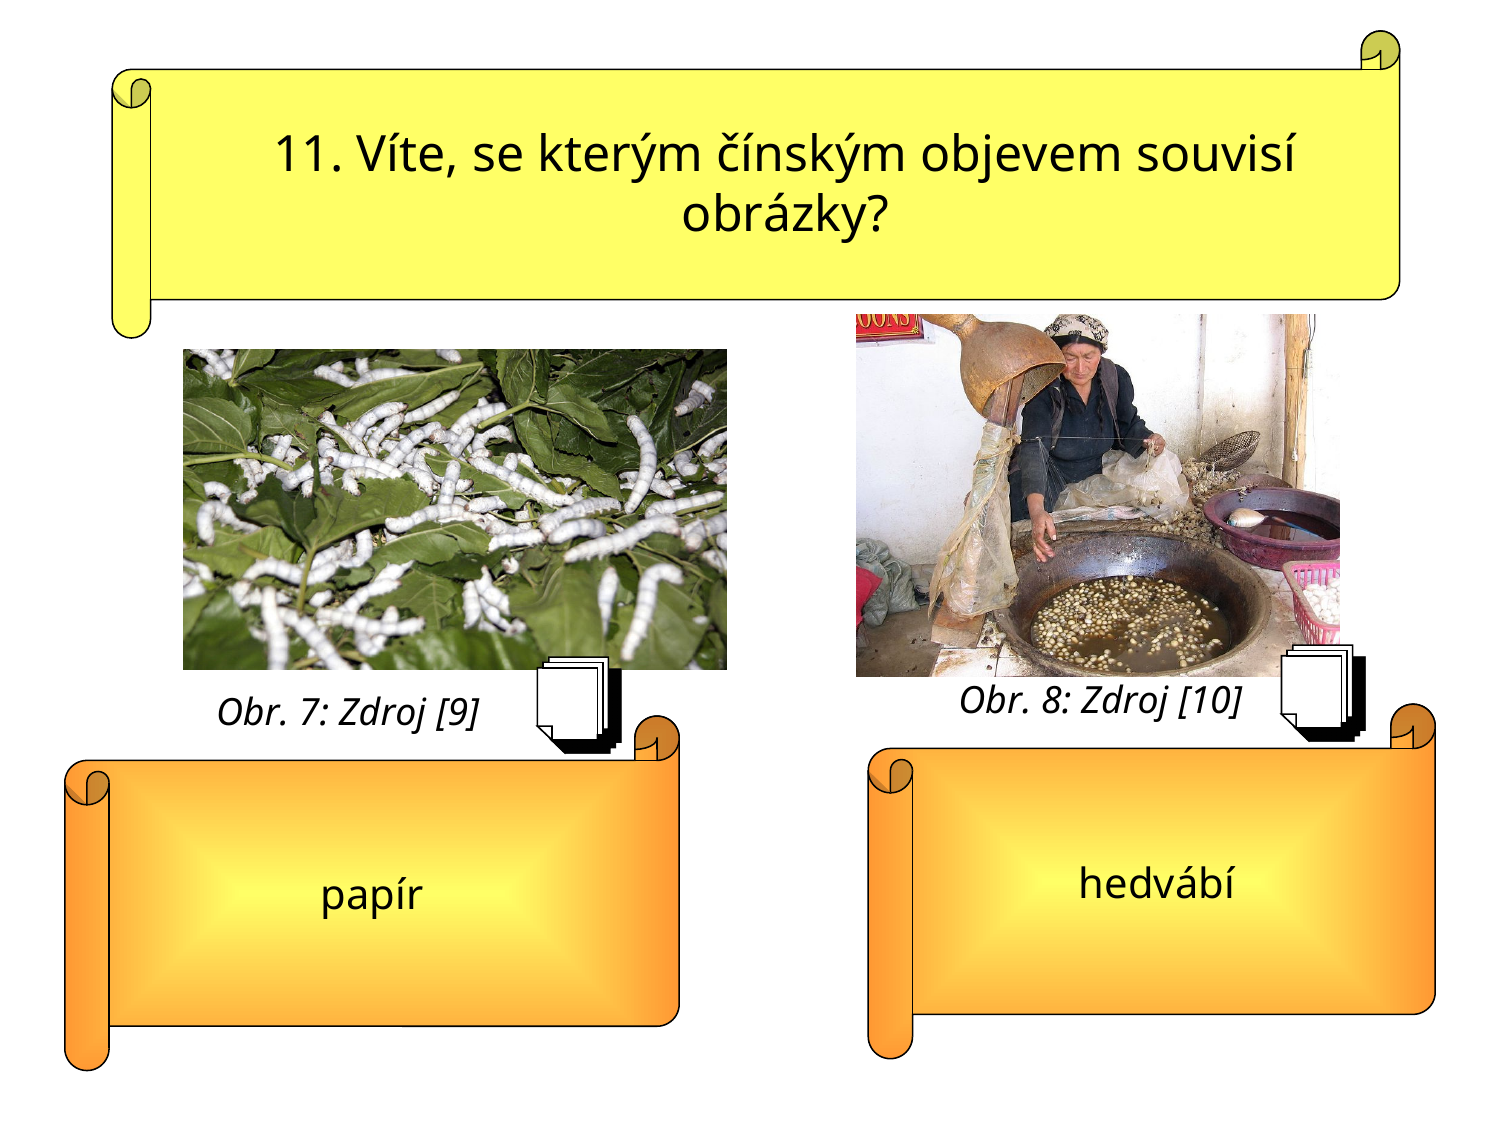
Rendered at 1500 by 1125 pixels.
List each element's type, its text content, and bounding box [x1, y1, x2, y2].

text_box [112, 30, 1400, 339]
picture [183, 349, 727, 670]
text_box hedvábí [868, 730, 1436, 1015]
text_box [537, 657, 609, 740]
text_box hedvábí [868, 777, 913, 1059]
text_box papír [64, 742, 680, 1027]
text_box 11. Víte, se kterým čínským objevem souvisí obrázky? [159, 113, 1412, 249]
text_box Obr. 8: Zdroj [10] [943, 668, 1257, 730]
text_box Obr. 7: Zdroj [9] [201, 680, 495, 742]
picture [856, 314, 1340, 677]
text_box [1281, 645, 1353, 728]
text_box papír [64, 786, 110, 1071]
